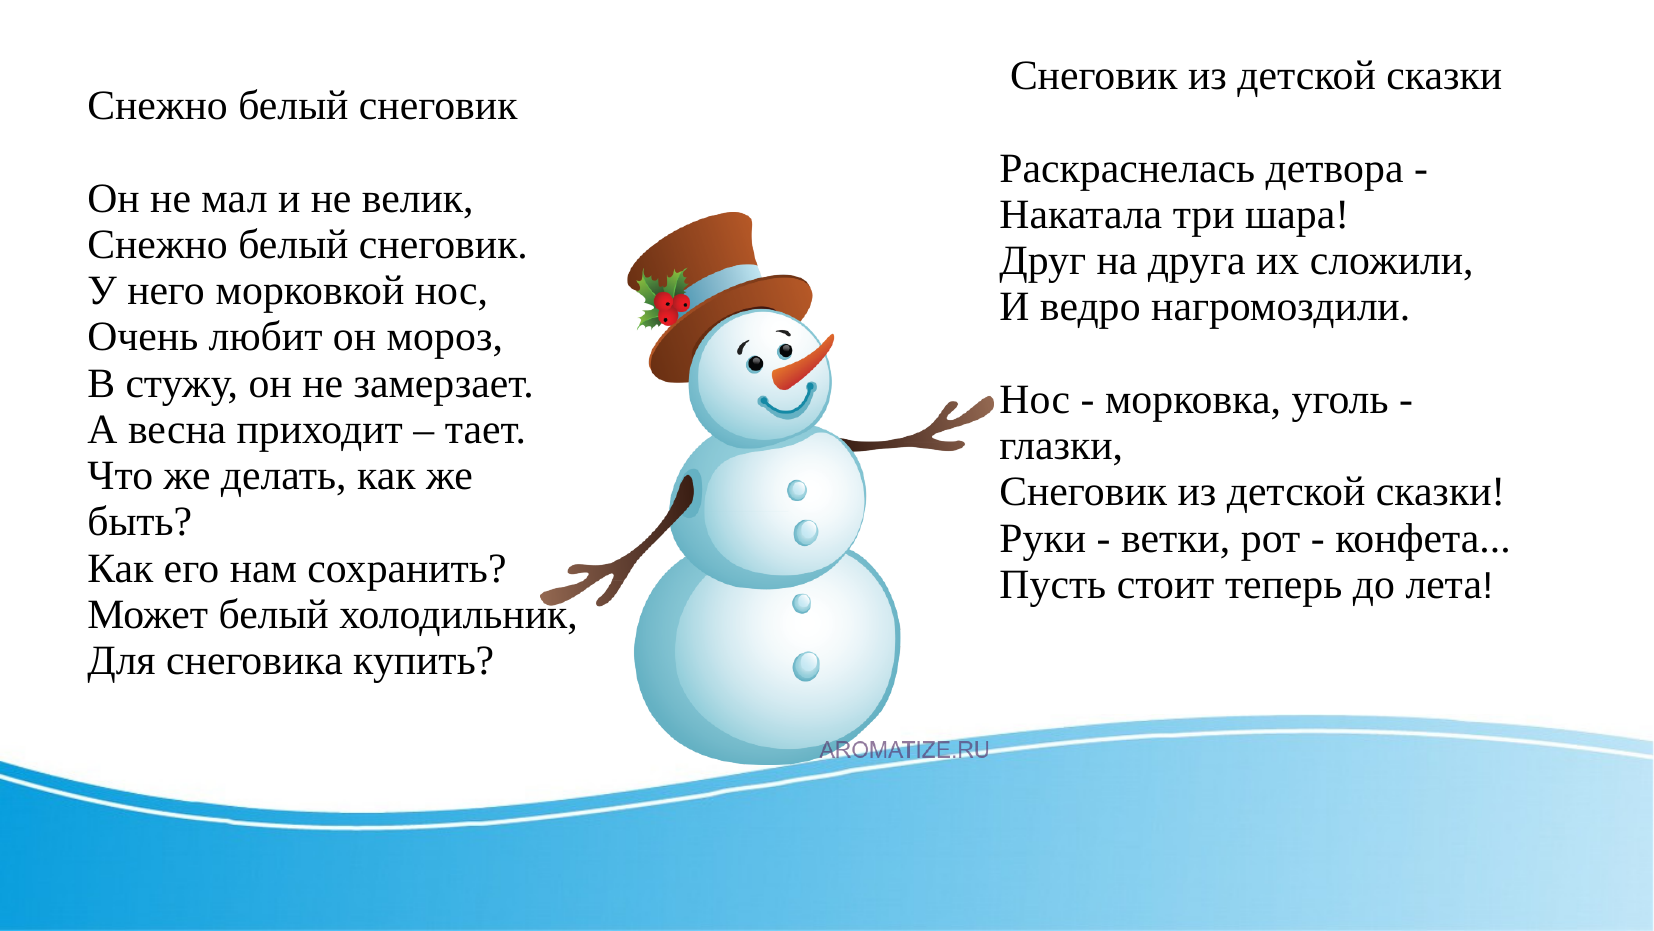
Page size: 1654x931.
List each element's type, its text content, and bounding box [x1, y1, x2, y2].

text_box Снежно белый снеговик Он не мал и не велик, Снежно белый снеговик. У него морковкой нос, Очень любит он мороз, В стужу, он не замерзает. А весна приходит – тает. Что же делать, как же быть? Как его нам сохранить? Может белый холодильник, Для снеговика купить? [72, 75, 601, 691]
picture [0, 212, 1654, 931]
text_box Снеговик из детской сказки Раскраснелась детвора - Накатала три шара! Друг на друга их сложили, И ведро нагромоздили. Нос - морковка, уголь - глазки, Снеговик из детской сказки! Руки - ветки, рот - конфета... Пусть стоит теперь до лета! [984, 45, 1546, 615]
